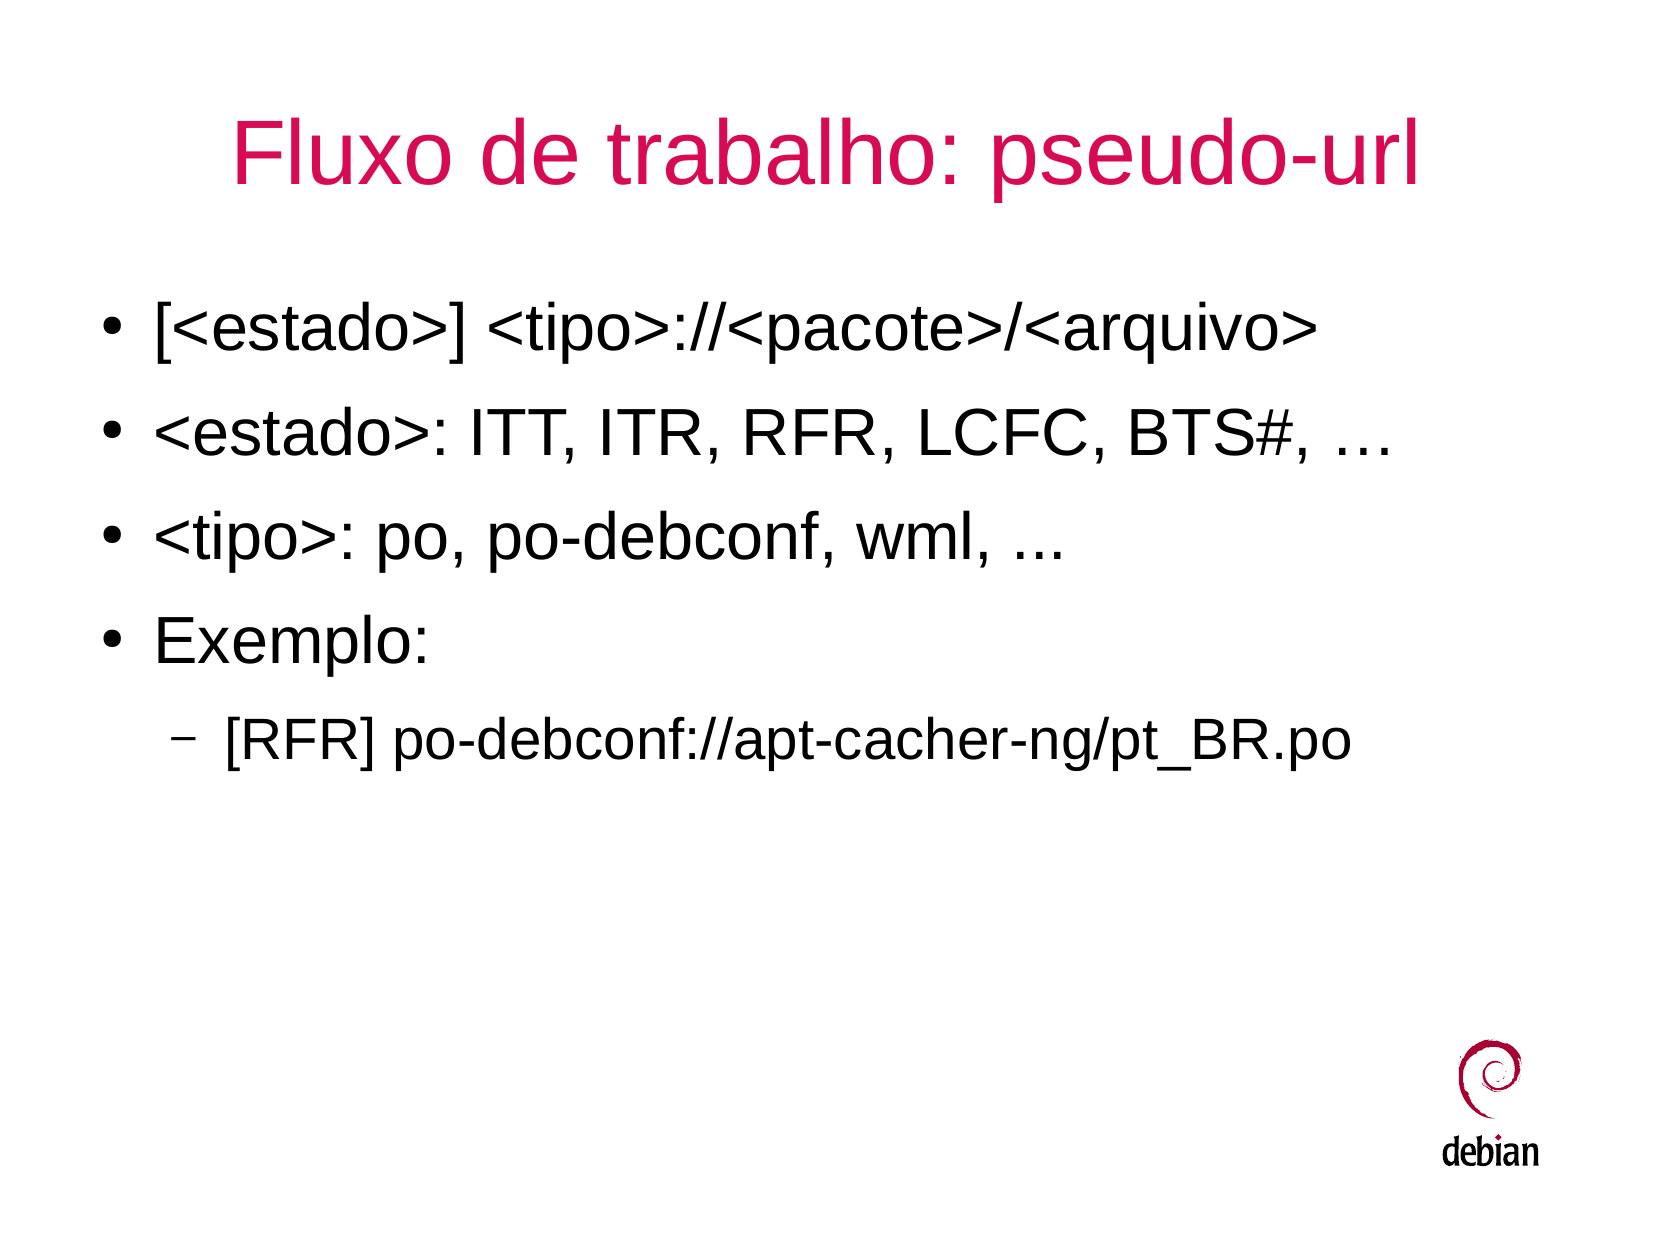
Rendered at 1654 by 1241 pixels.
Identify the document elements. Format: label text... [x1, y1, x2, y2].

list [<estado>] <tipo>://<pacote>/<arquivo> <estado>: ITT, ITR, RFR, LCFC, BTS#, … <tipo>: po, po-debconf, wml, ... Exemplo: [RFR] po-debconf://apt-cacher-ng/pt_BR.po [82, 290, 1538, 1010]
title Fluxo de trabalho: pseudo-url [82, 49, 1571, 257]
